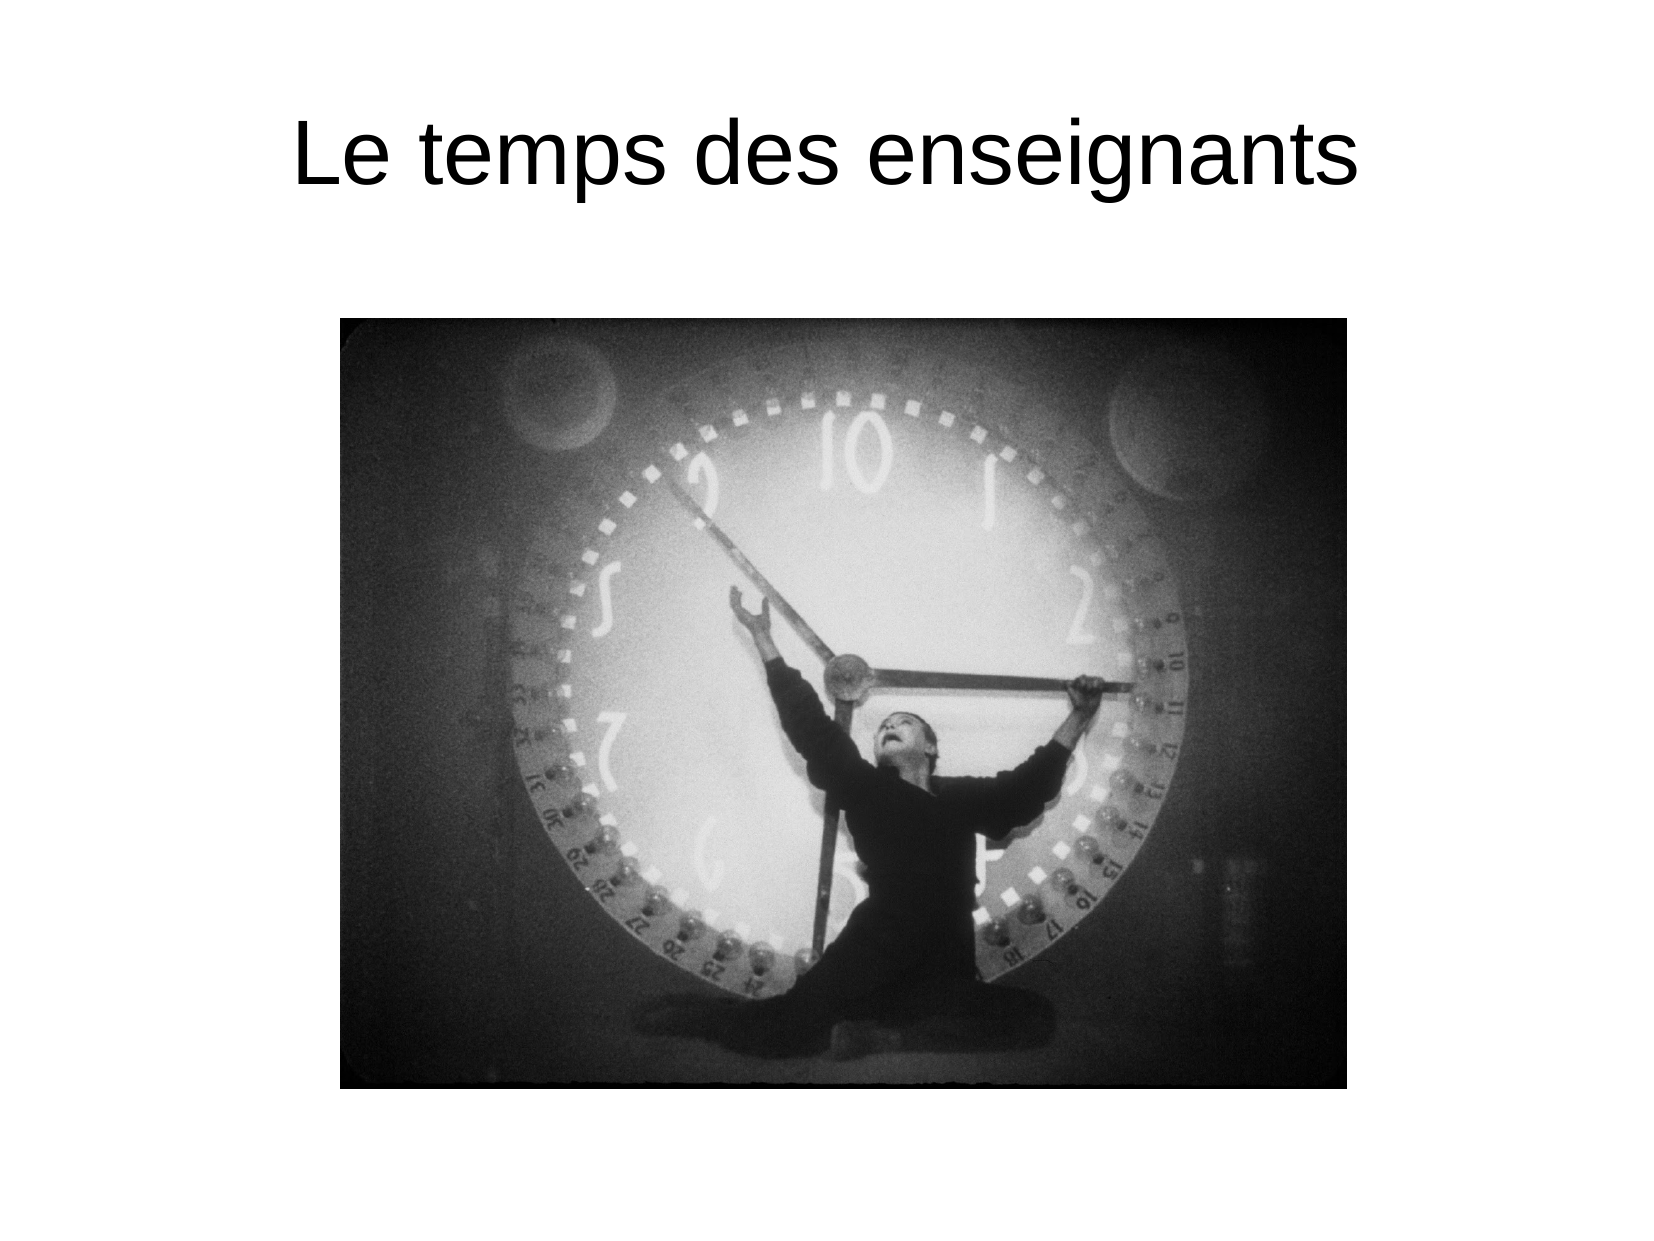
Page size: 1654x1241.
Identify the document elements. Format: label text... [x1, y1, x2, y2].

picture [340, 318, 1347, 1089]
title Le temps des enseignants [82, 49, 1571, 257]
